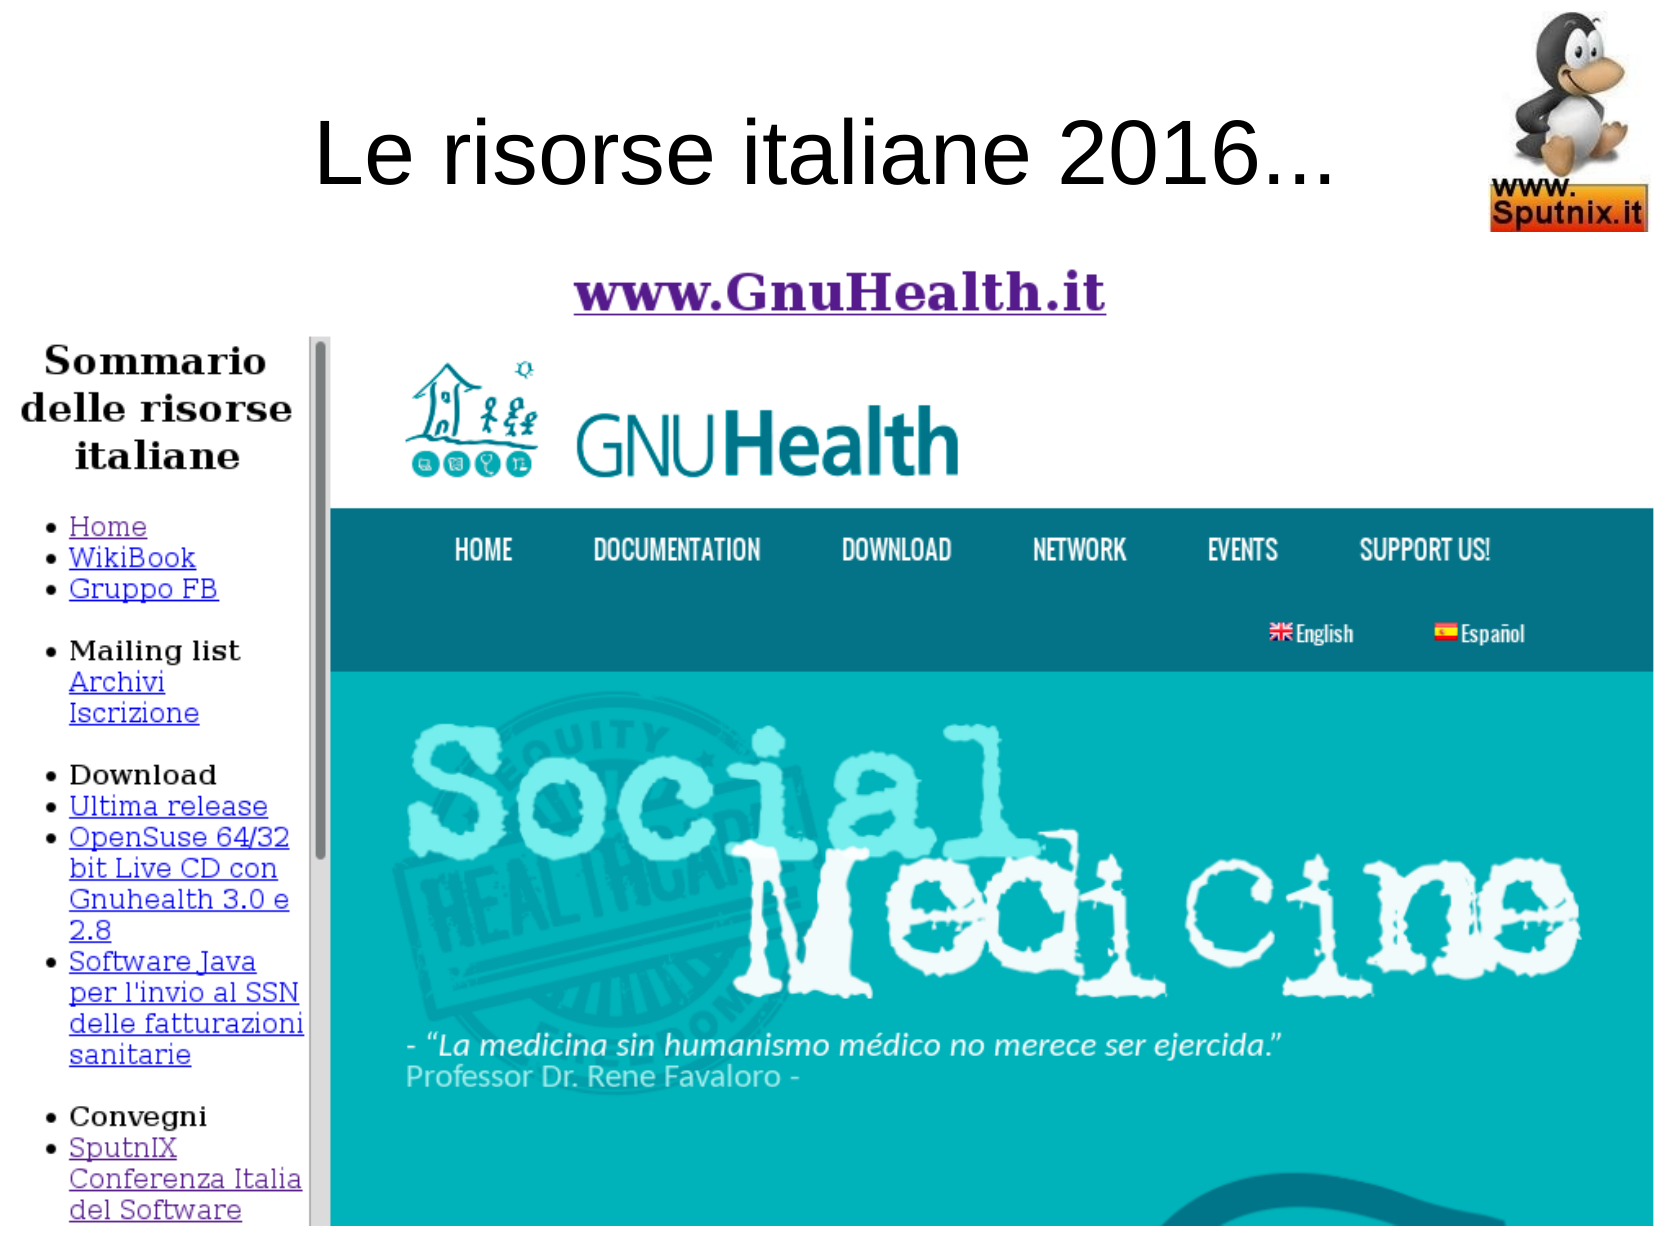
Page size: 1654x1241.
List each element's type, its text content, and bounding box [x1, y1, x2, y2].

picture [4, 265, 1654, 1226]
picture [1488, 11, 1651, 232]
title Le risorse italiane 2016... [82, 49, 1571, 257]
